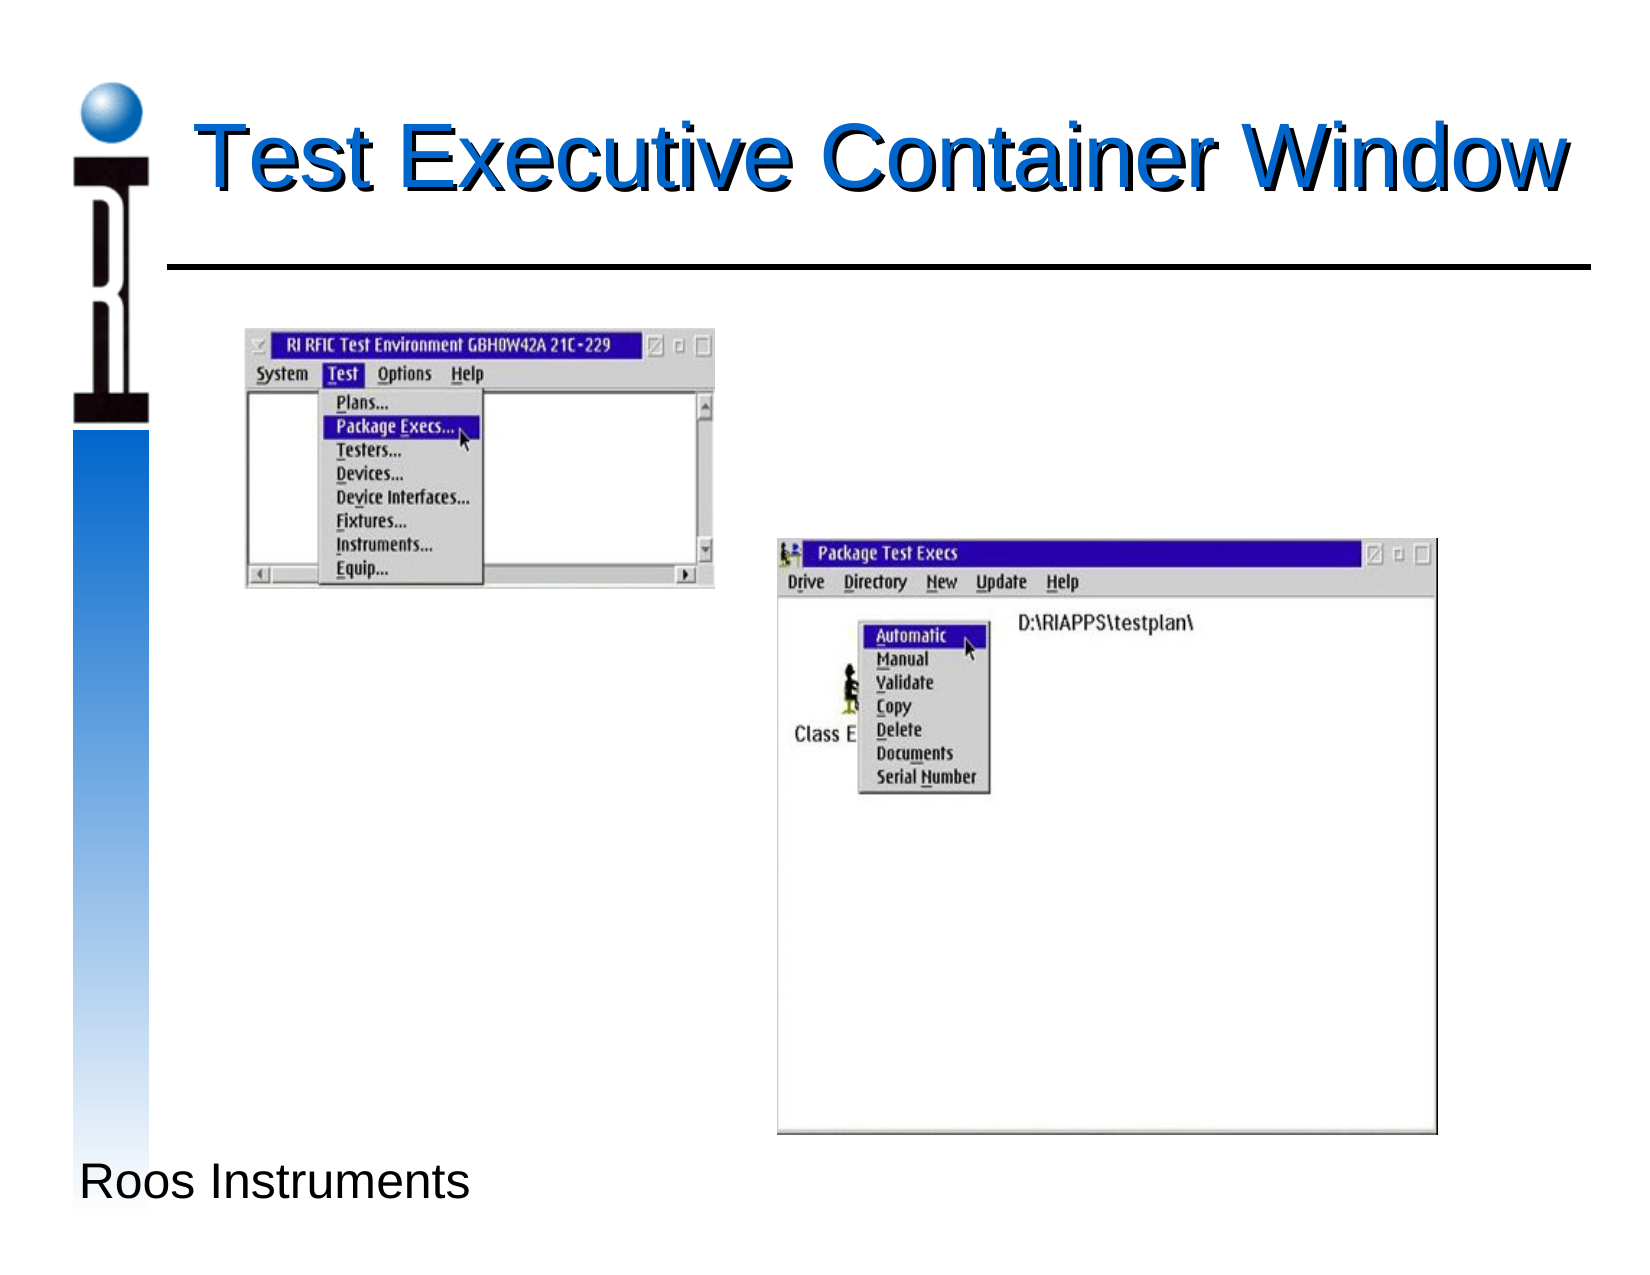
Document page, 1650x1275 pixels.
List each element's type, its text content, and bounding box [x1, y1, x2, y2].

picture [69, 78, 154, 430]
title Test Executive Container Window [171, 66, 1591, 245]
picture [244, 328, 715, 589]
picture [777, 538, 1438, 1135]
